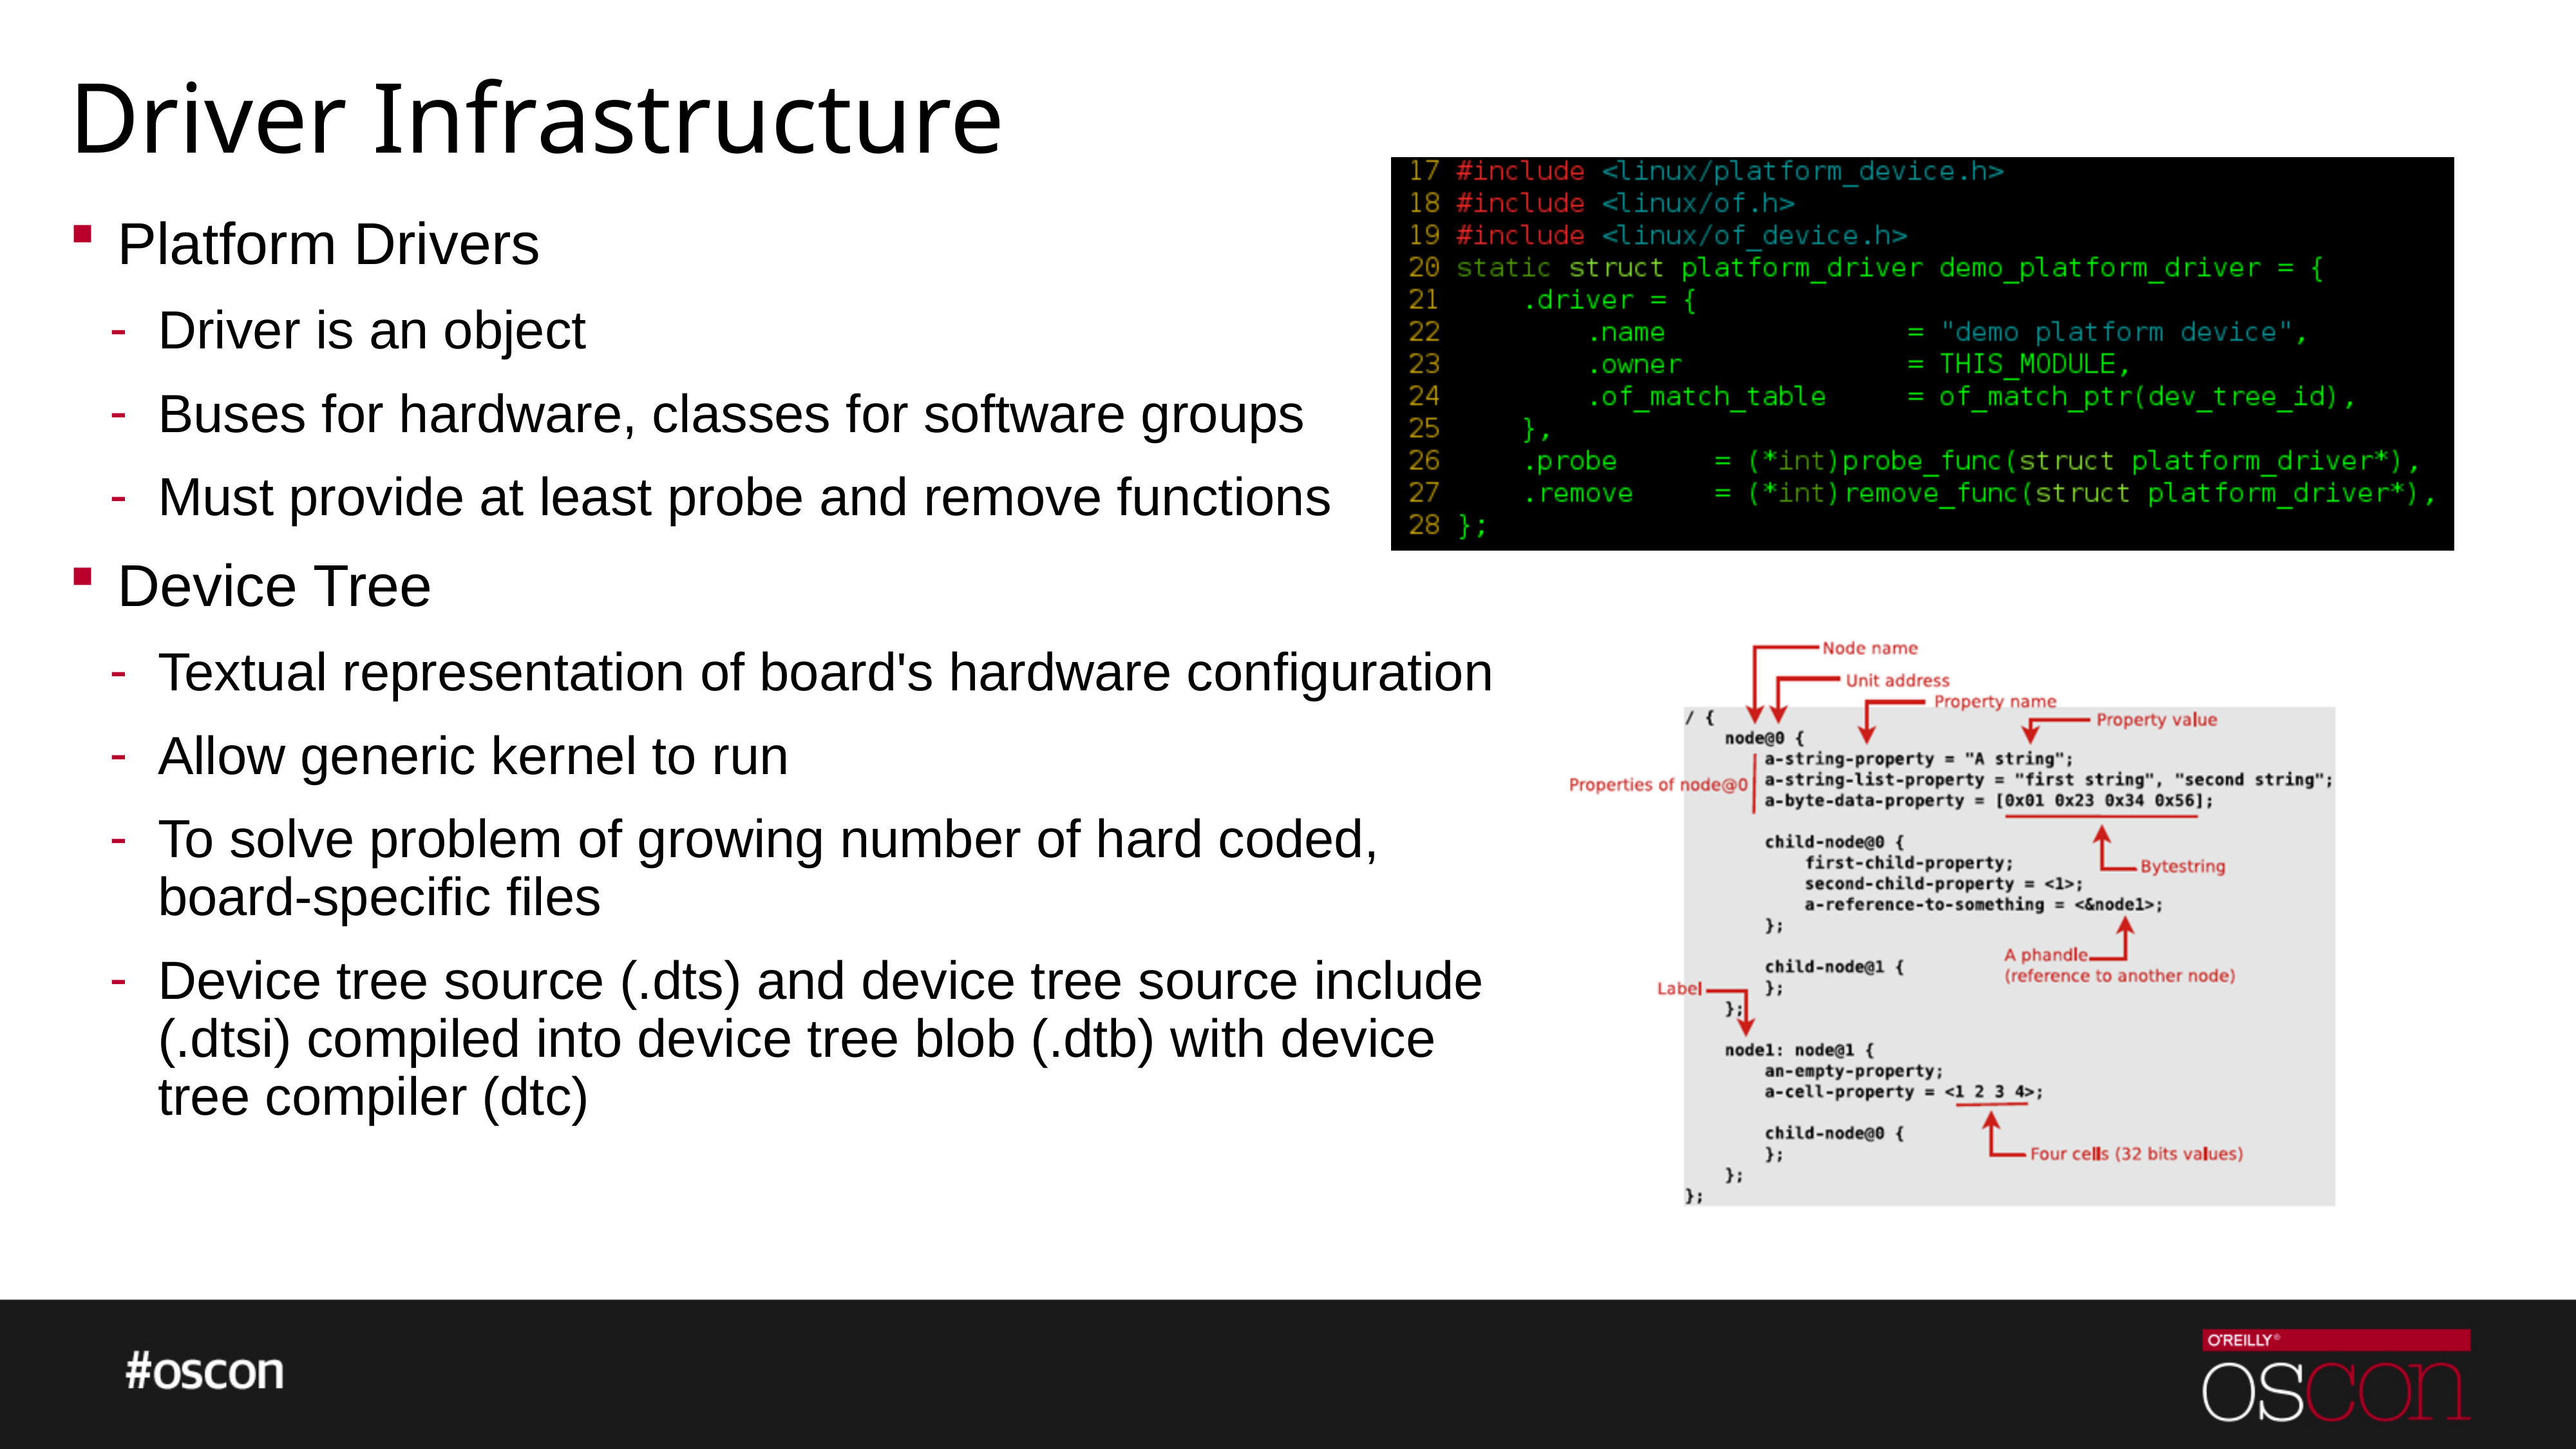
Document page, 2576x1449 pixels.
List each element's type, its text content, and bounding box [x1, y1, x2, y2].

list Platform Drivers Driver is an object Buses for hardware, classes for software groups Must provide at least probe and remove functions Device Tree Textual representation of board's hardware configuration Allow generic kernel to run To solve problem of growing number of hard coded, board-specific files Device tree source (.dts) and device tree source include (.dtsi) compiled into device tree blob (.dtb) with device tree compiler (dtc) [65, 209, 1537, 1449]
picture [0, 0, 2576, 1449]
title Driver Infrastructure [65, 10, 2510, 218]
